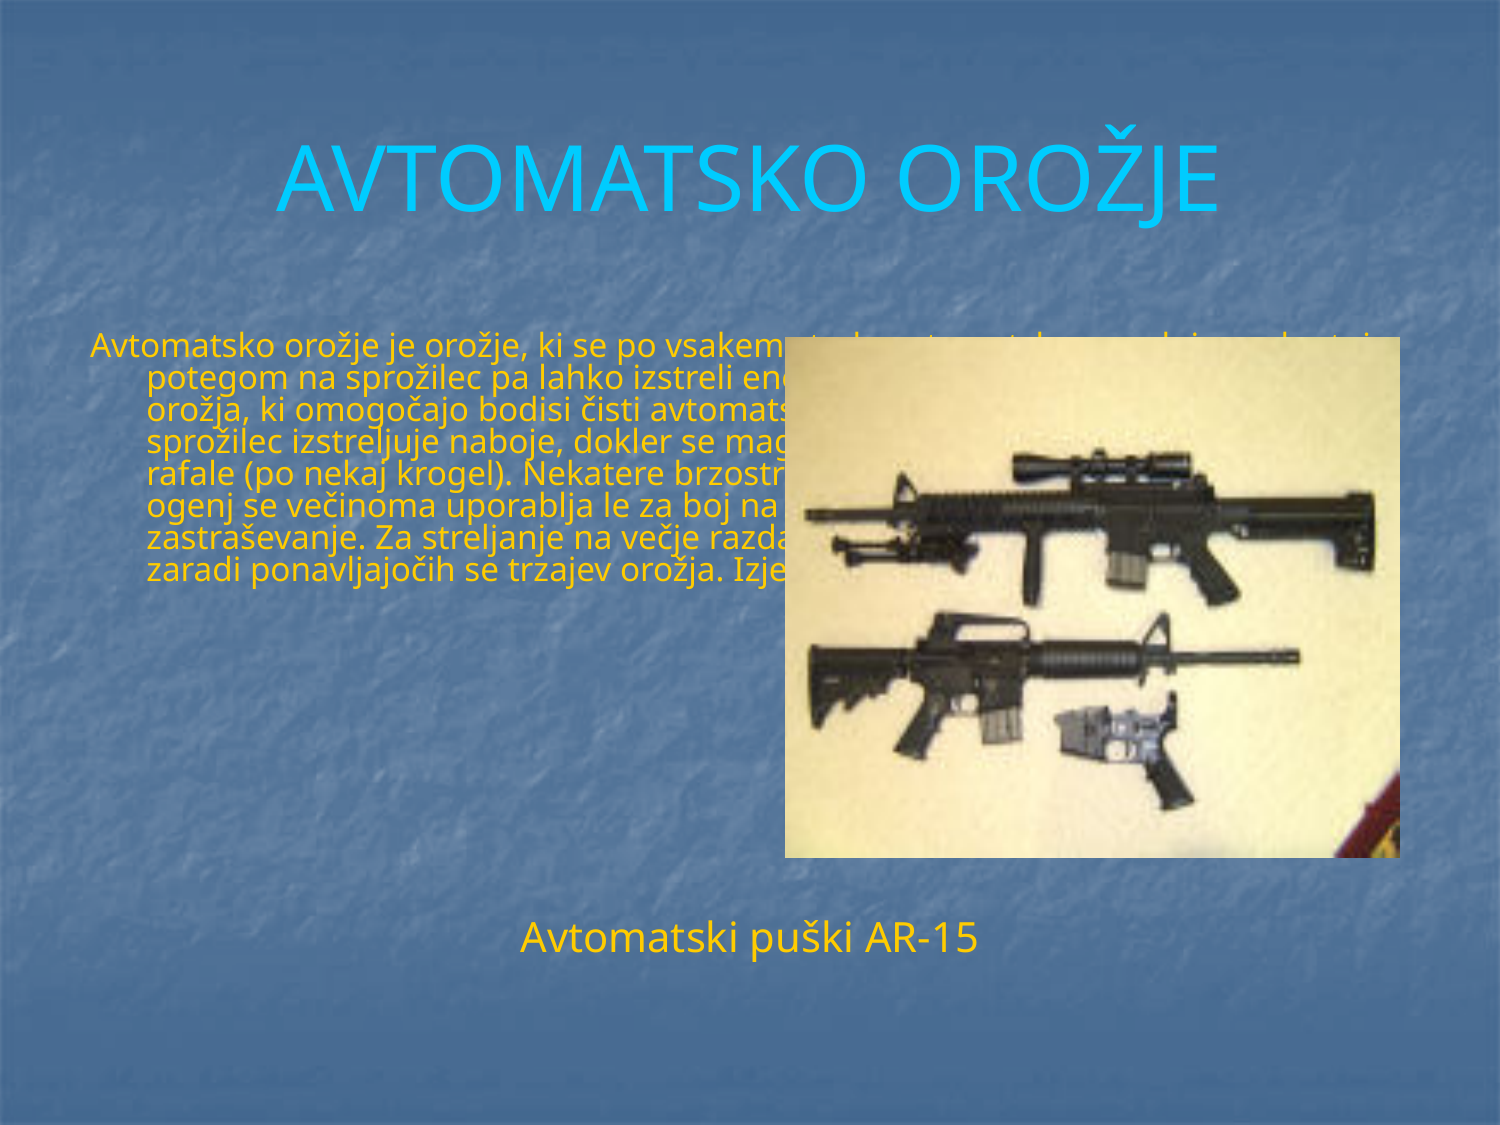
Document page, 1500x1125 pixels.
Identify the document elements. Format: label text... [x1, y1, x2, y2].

title AVTOMATSKO OROŽJE [75, 62, 1425, 288]
list Avtomatski puški AR-15 [75, 324, 1425, 1000]
picture [0, 0, 1500, 1125]
